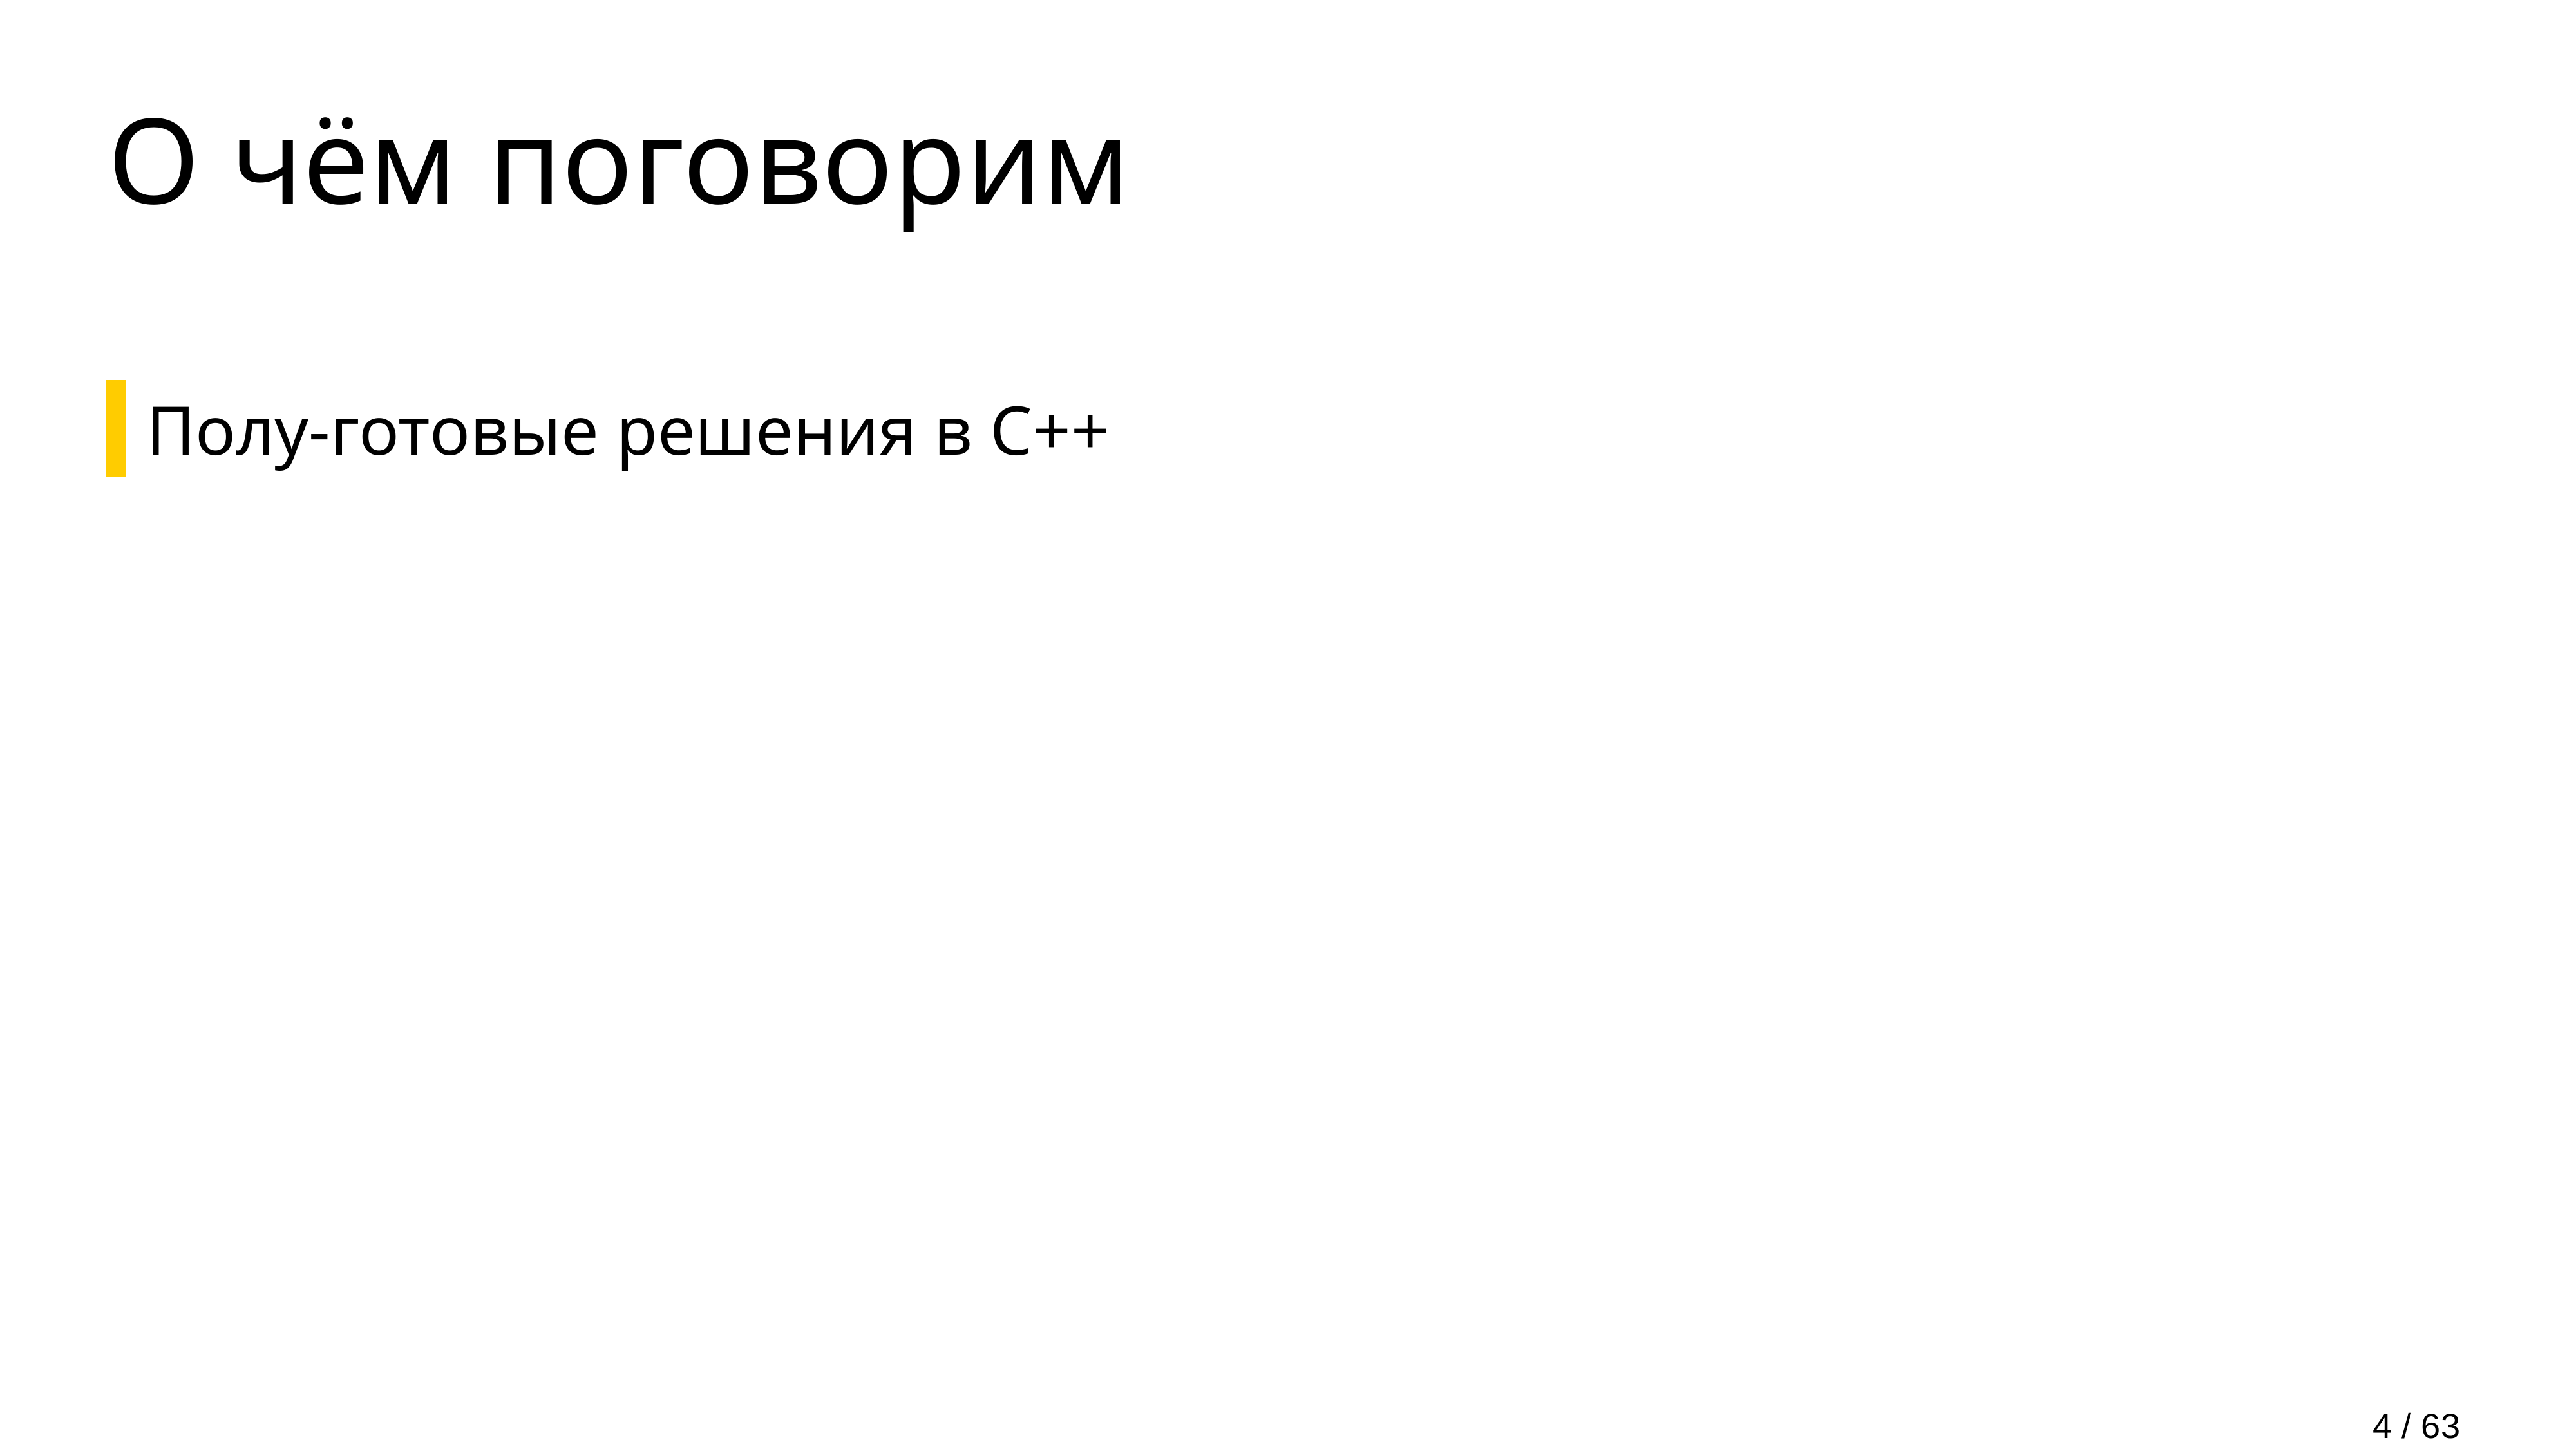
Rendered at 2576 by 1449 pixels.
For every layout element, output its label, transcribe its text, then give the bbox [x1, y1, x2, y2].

title О чём поговорим [108, 80, 2468, 242]
text_box Полу-готовые решения в С++ [96, 364, 2512, 1419]
text_box <number> / 63 [2363, 1402, 2576, 1449]
